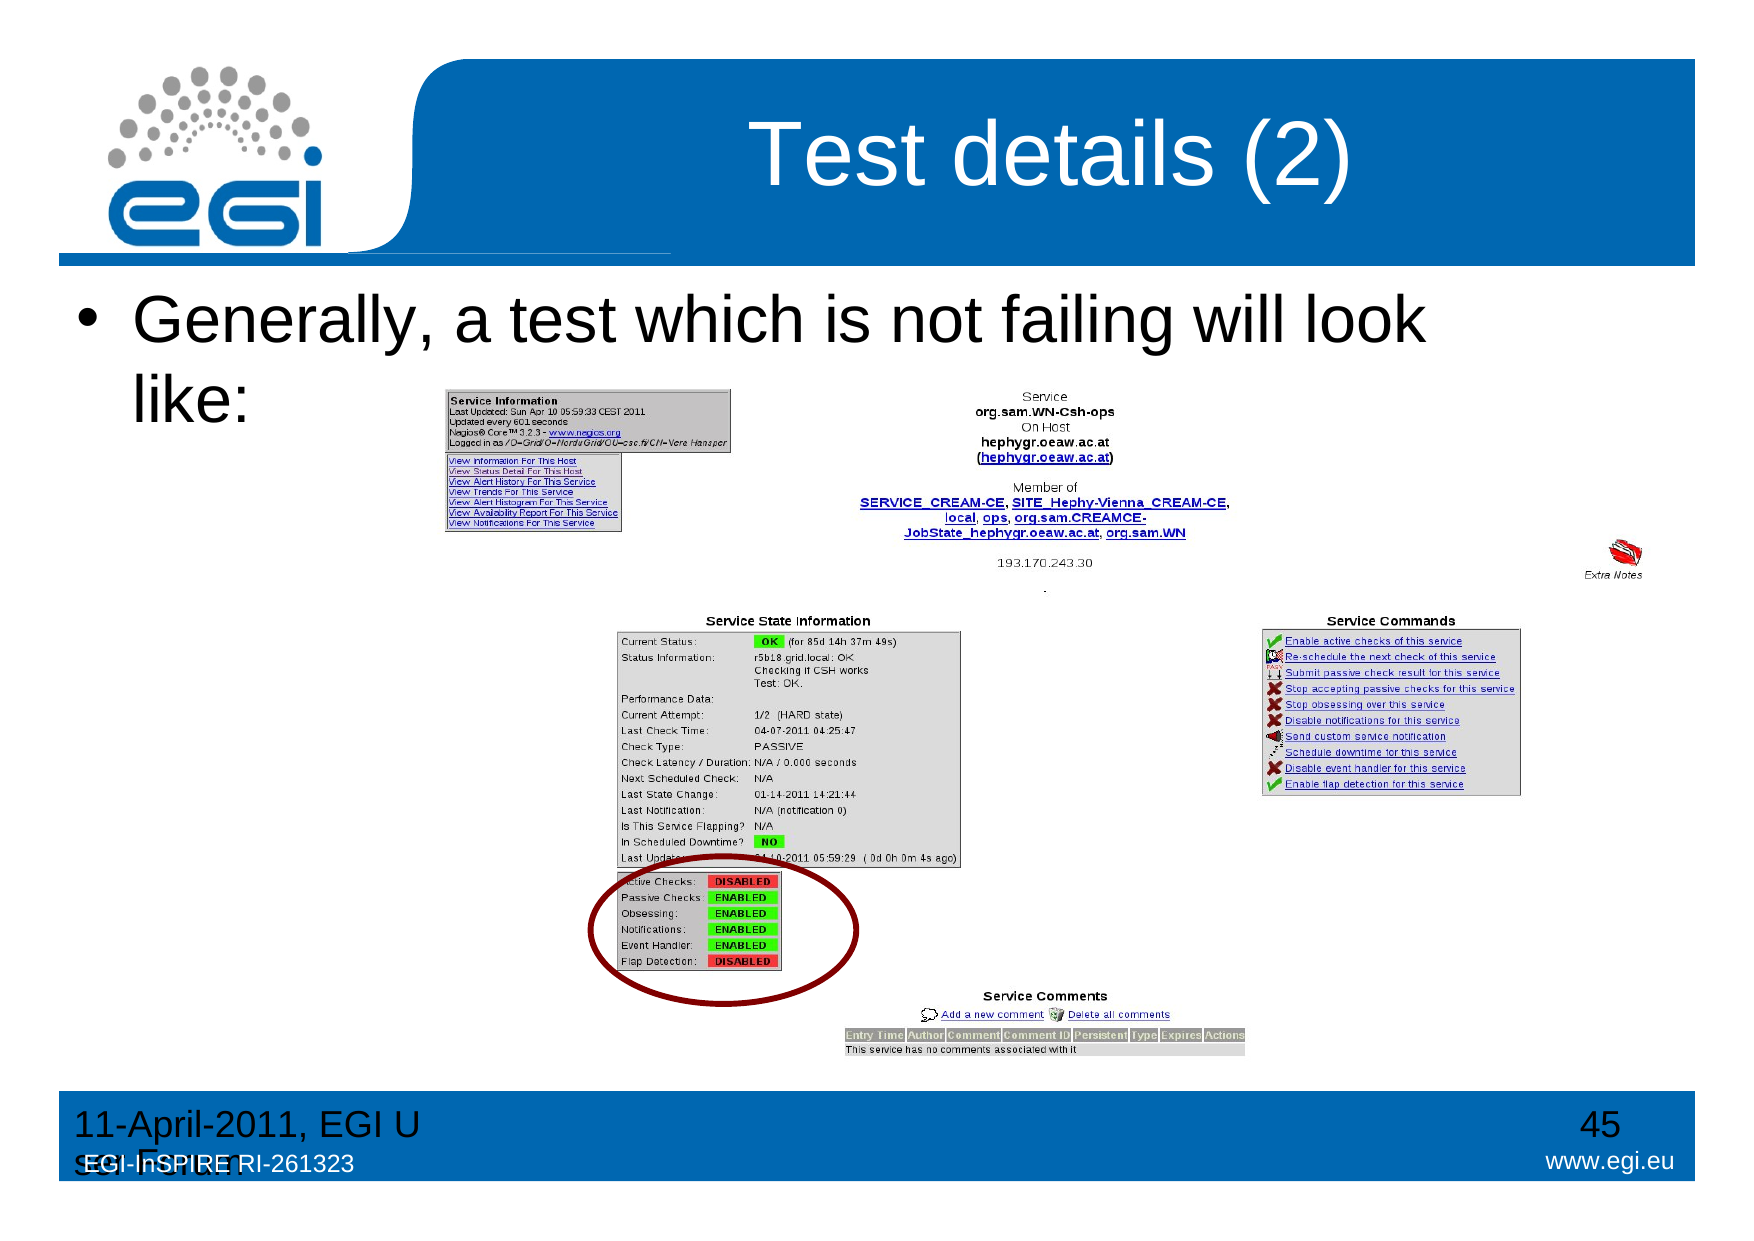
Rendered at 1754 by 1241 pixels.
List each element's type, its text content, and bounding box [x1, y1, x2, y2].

picture [59, 59, 348, 253]
list Generally, a test which is not failing will look like: [61, 268, 1506, 857]
title Test details (2) [439, 31, 1663, 267]
picture [437, 381, 1654, 1063]
